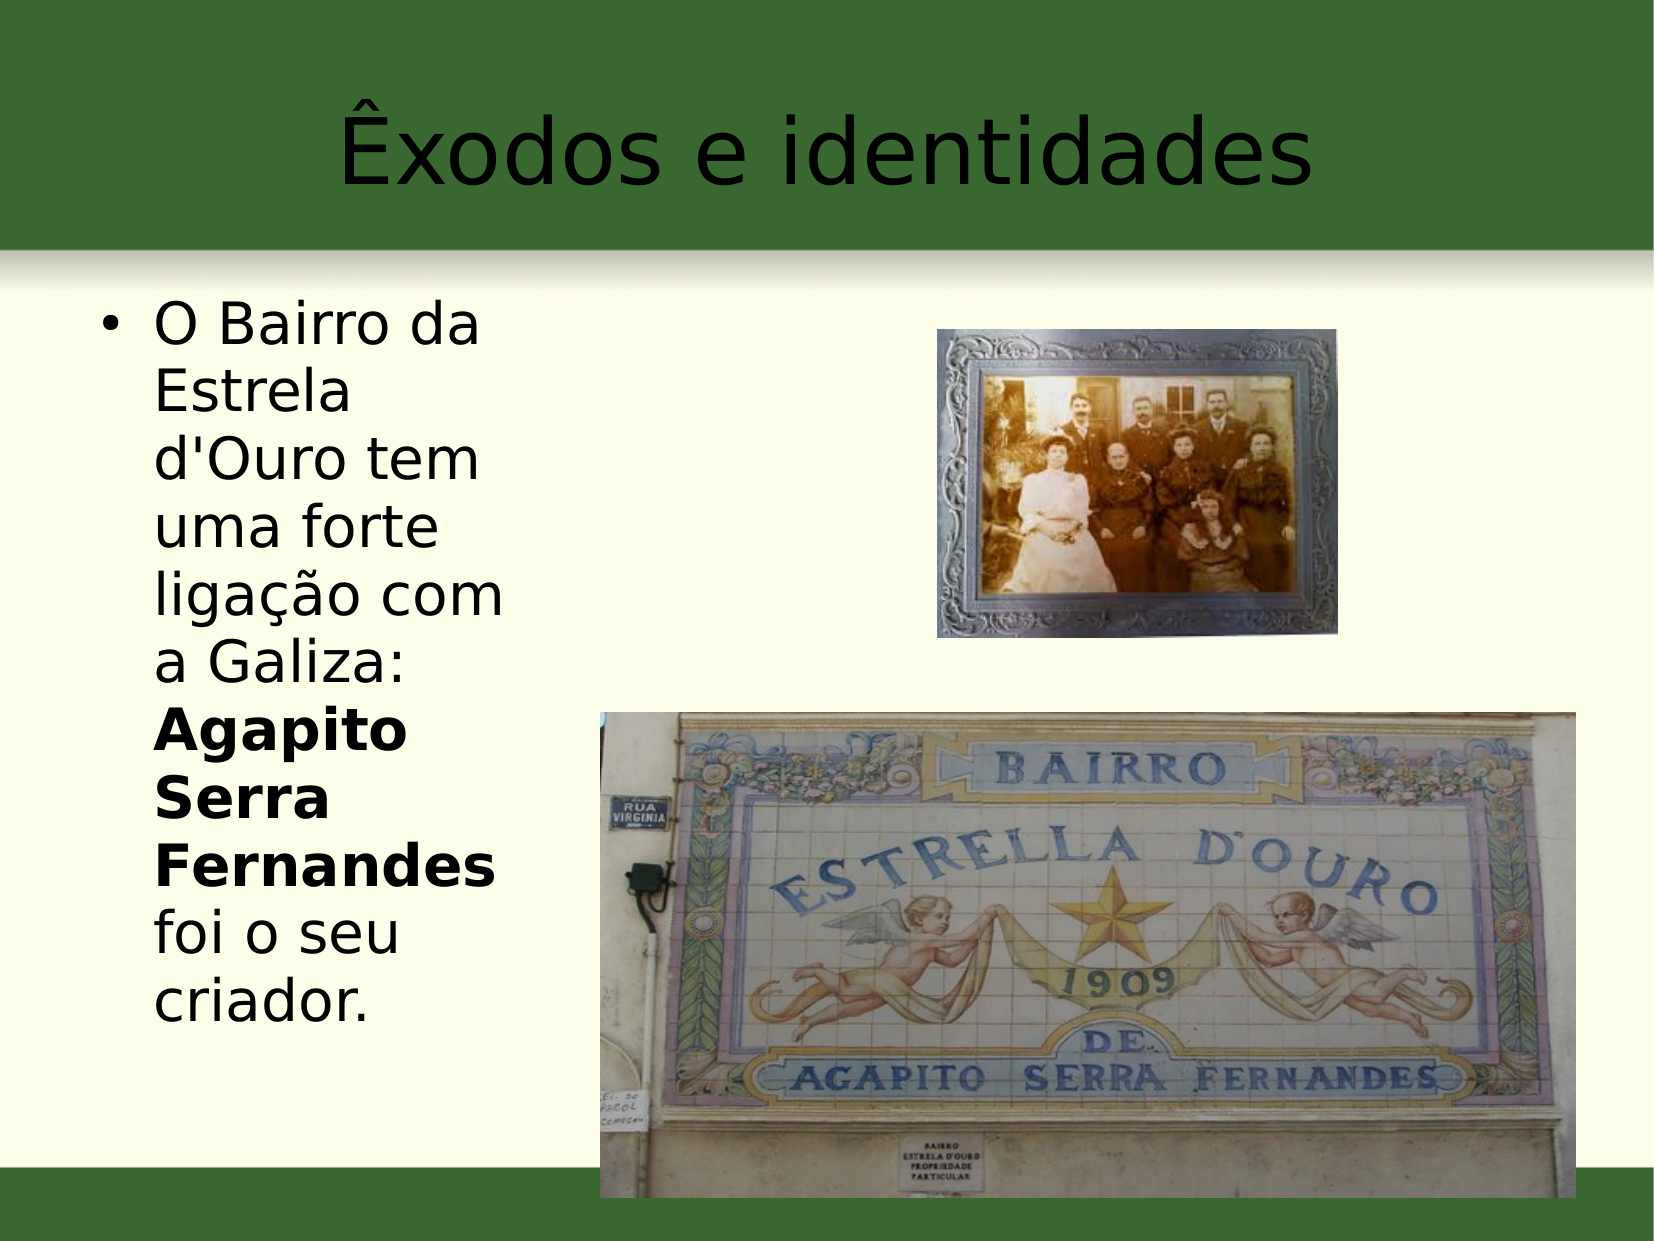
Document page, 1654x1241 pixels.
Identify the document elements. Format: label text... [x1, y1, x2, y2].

picture [0, 0, 1654, 1241]
title Êxodos e identidades [82, 49, 1571, 257]
list O Bairro da Estrela d'Ouro tem uma forte ligação com a Galiza: Agapito Serra Fernandes foi o seu criador. [82, 290, 526, 1109]
